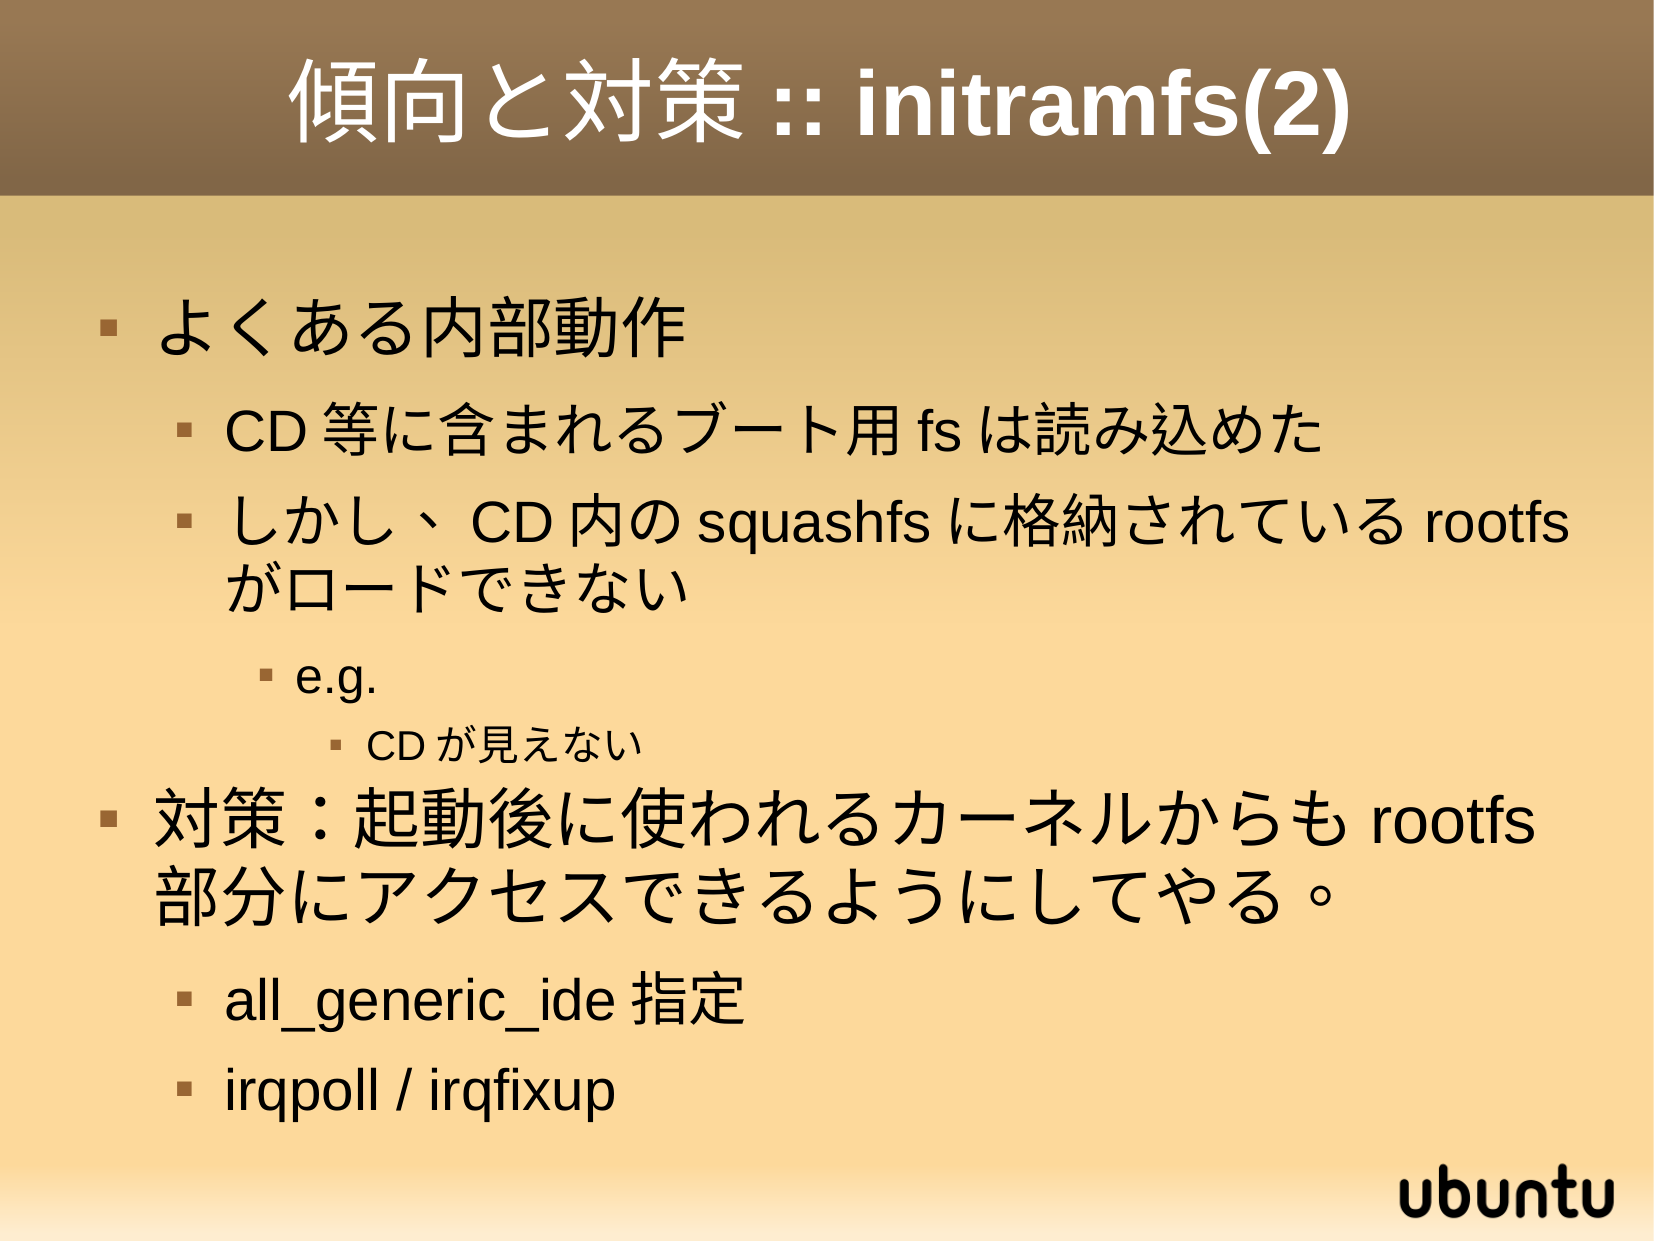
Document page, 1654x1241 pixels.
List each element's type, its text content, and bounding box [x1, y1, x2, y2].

list よくある内部動作 CD等に含まれるブート用fsは読み込めた しかし、CD内のsquashfsに格納されているrootfsがロードできない e.g. CDが見えない 対策：起動後に使われるカーネルからもrootfs部分にアクセスできるようにしてやる。 all_generic_ide指定 irqpoll / irqfixup [82, 290, 1571, 1124]
picture [0, 0, 1654, 1241]
title 傾向と対策:: initramfs(2) [76, 0, 1565, 208]
